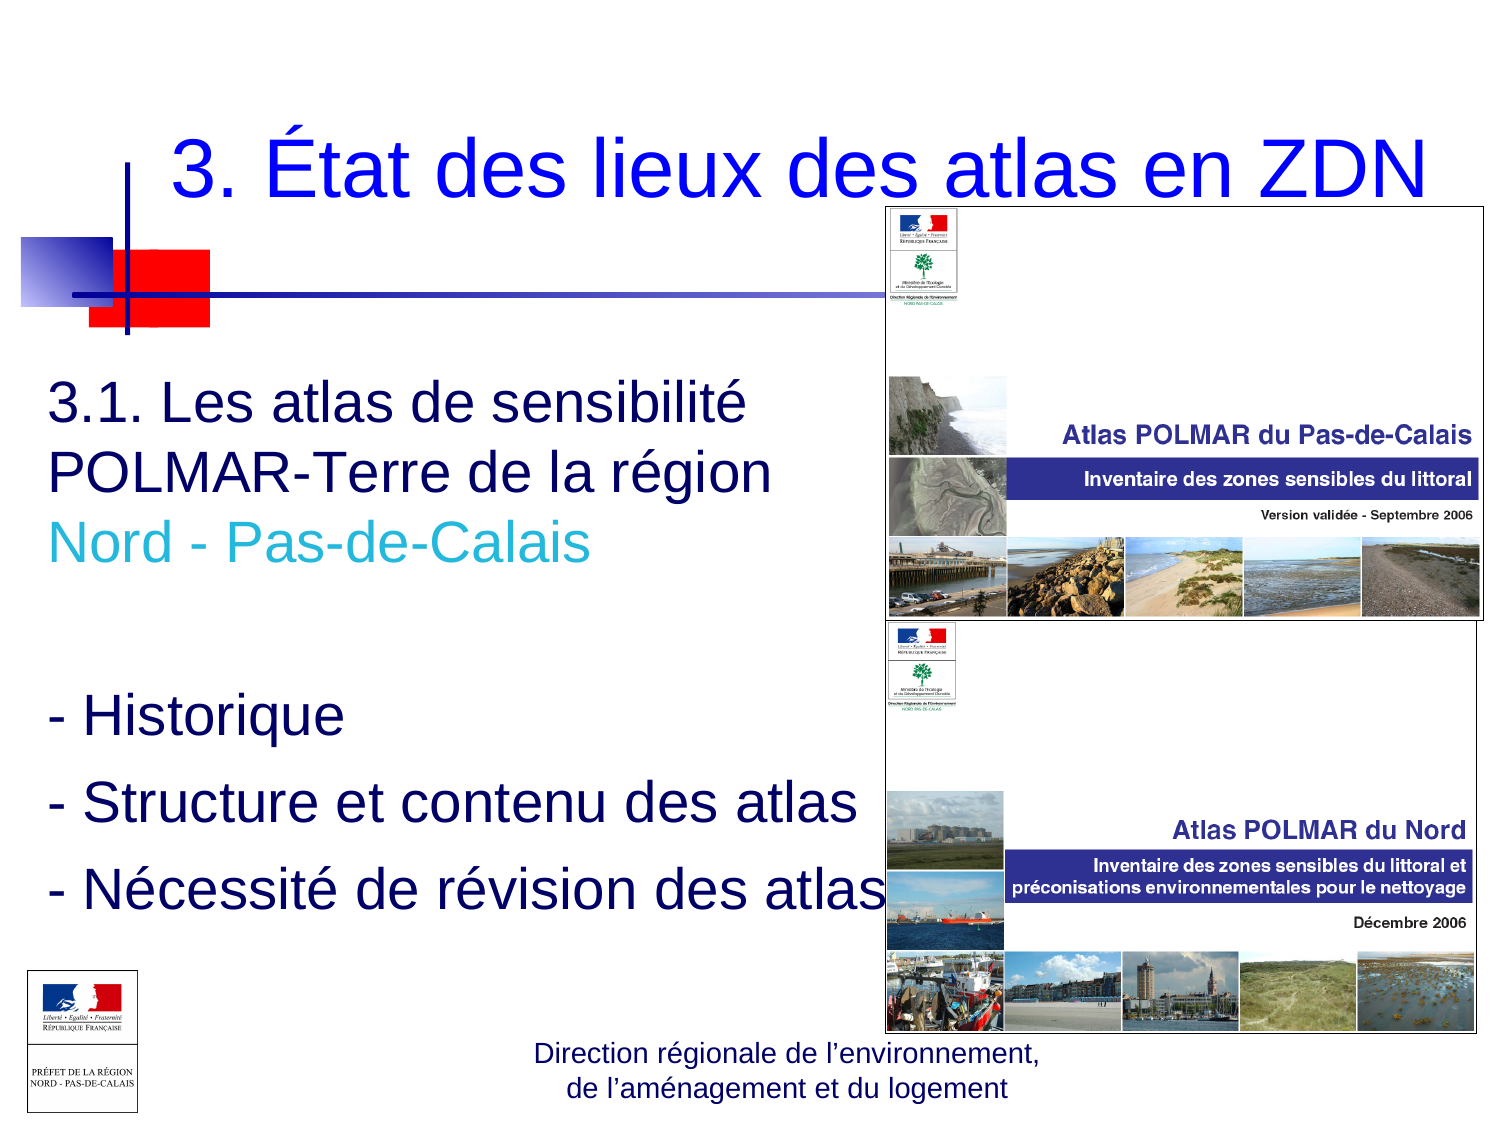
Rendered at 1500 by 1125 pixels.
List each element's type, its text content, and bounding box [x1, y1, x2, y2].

picture [885, 206, 1483, 1034]
picture [27, 970, 138, 1113]
subtitle 3.1. Les atlas de sensibilité POLMAR-Terre de la région Nord - Pas-de-Calais - Historique - Structure et contenu des atlas - Nécessité de révision des atlas [47, 364, 904, 921]
title 3. État des lieux des atlas en ZDN [153, 62, 1447, 266]
